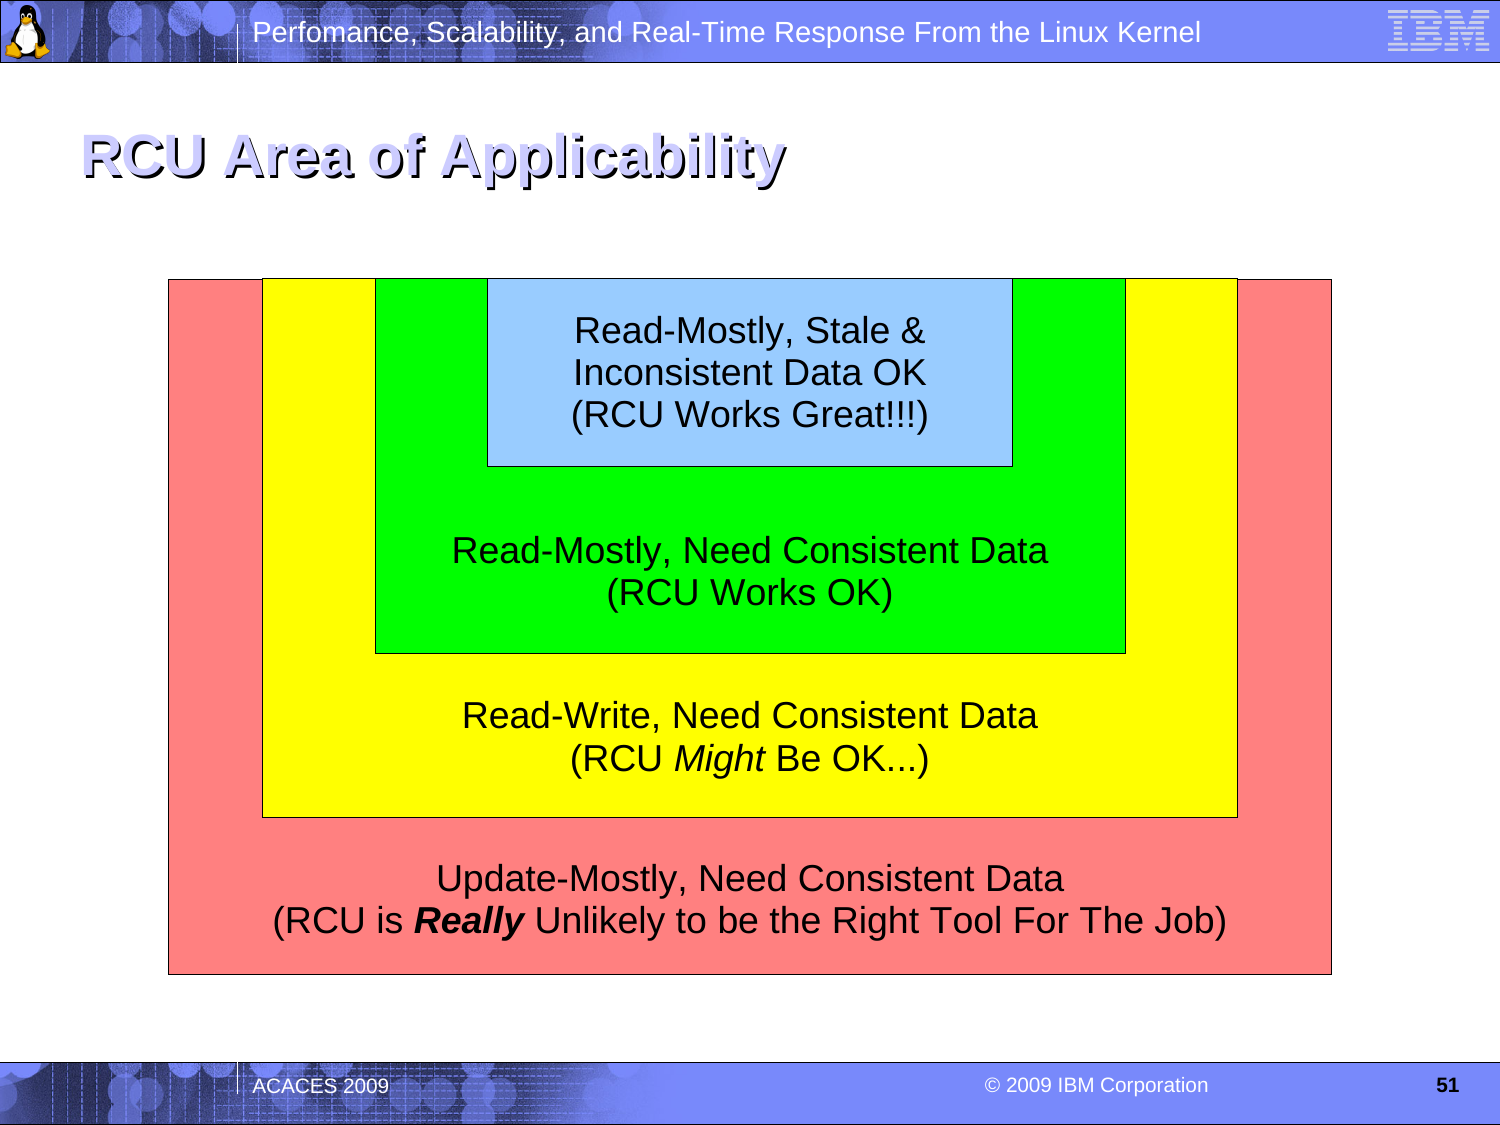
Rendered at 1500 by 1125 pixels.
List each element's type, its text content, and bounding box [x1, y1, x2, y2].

text_box Update-Mostly, Need Consistent Data (RCU is Really Unlikely to be the Right Tool For The Job) [168, 279, 1332, 975]
text_box Read-Write, Need Consistent Data (RCU Might Be OK...) [262, 278, 1238, 818]
title RCU Area of Applicability [79, 124, 1433, 192]
text_box Read-Mostly, Stale & Inconsistent Data OK (RCU Works Great!!!) [487, 278, 1013, 467]
text_box Read-Mostly, Need Consistent Data (RCU Works OK) [375, 278, 1126, 654]
picture [0, 1063, 1500, 1124]
picture [1, 1, 1500, 62]
